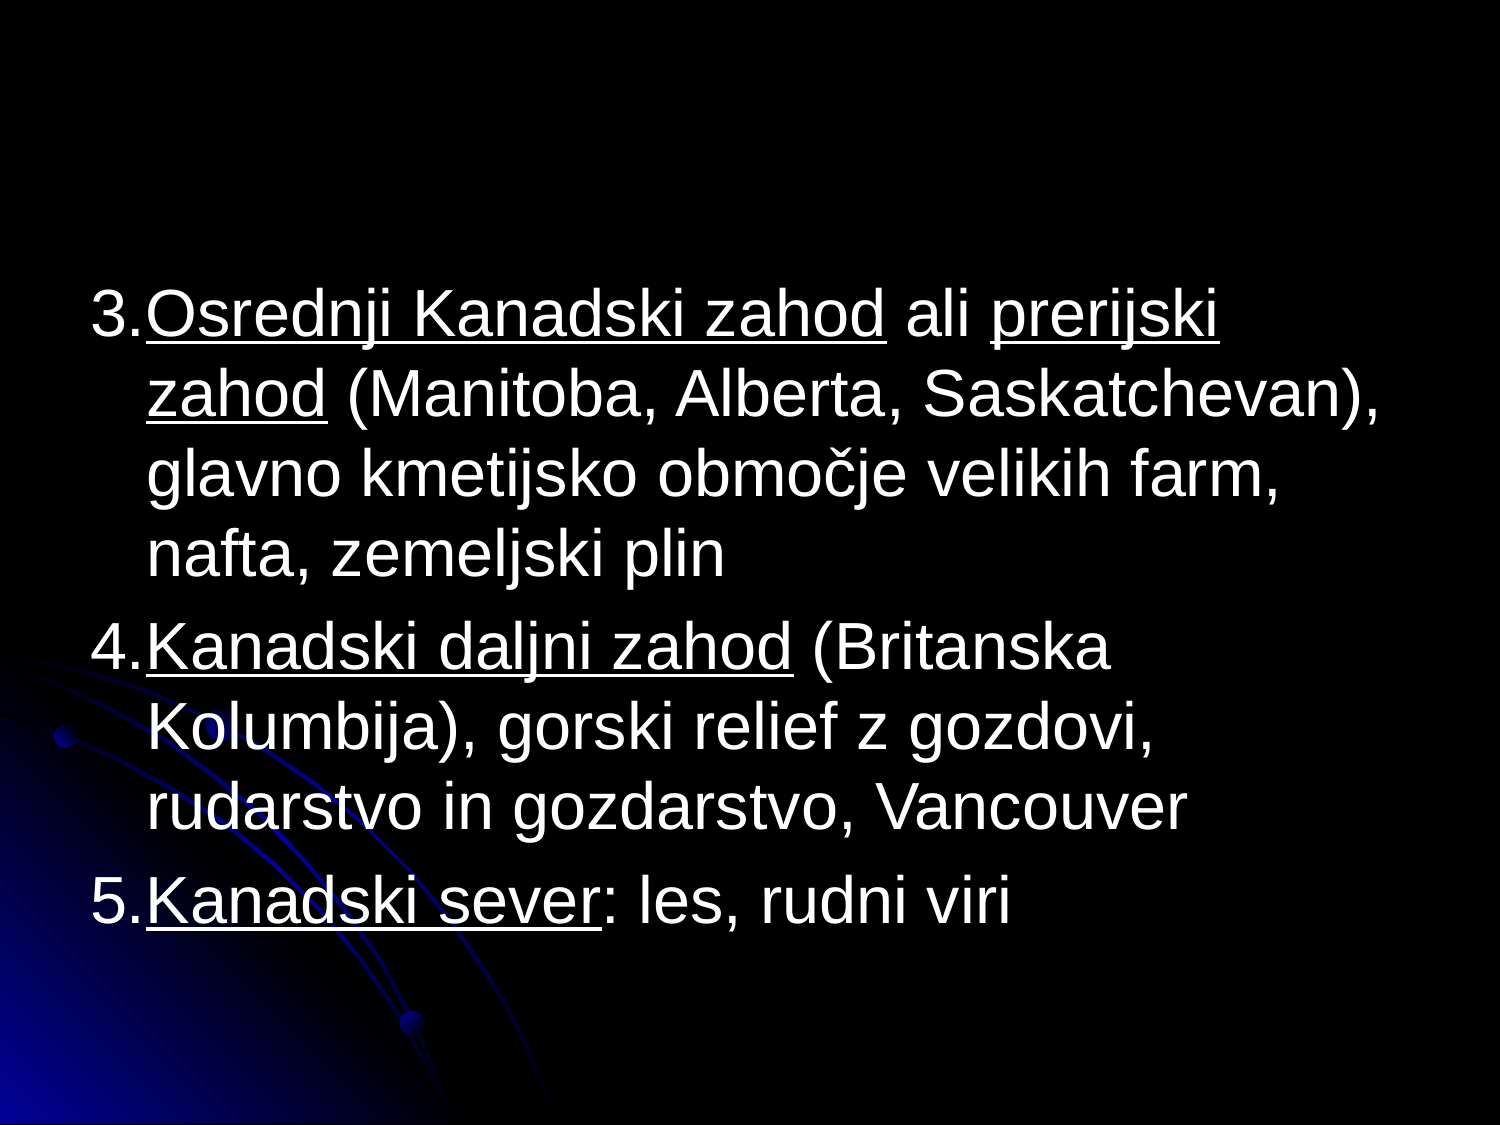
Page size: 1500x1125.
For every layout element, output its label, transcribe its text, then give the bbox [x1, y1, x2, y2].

list 3.Osrednji Kanadski zahod ali prerijski zahod (Manitoba, Alberta, Saskatchevan), glavno kmetijsko območje velikih farm, nafta, zemeljski plin 4.Kanadski daljni zahod (Britanska Kolumbija), gorski relief z gozdovi, rudarstvo in gozdarstvo, Vancouver 5.Kanadski sever: les, rudni viri [75, 262, 1425, 1006]
